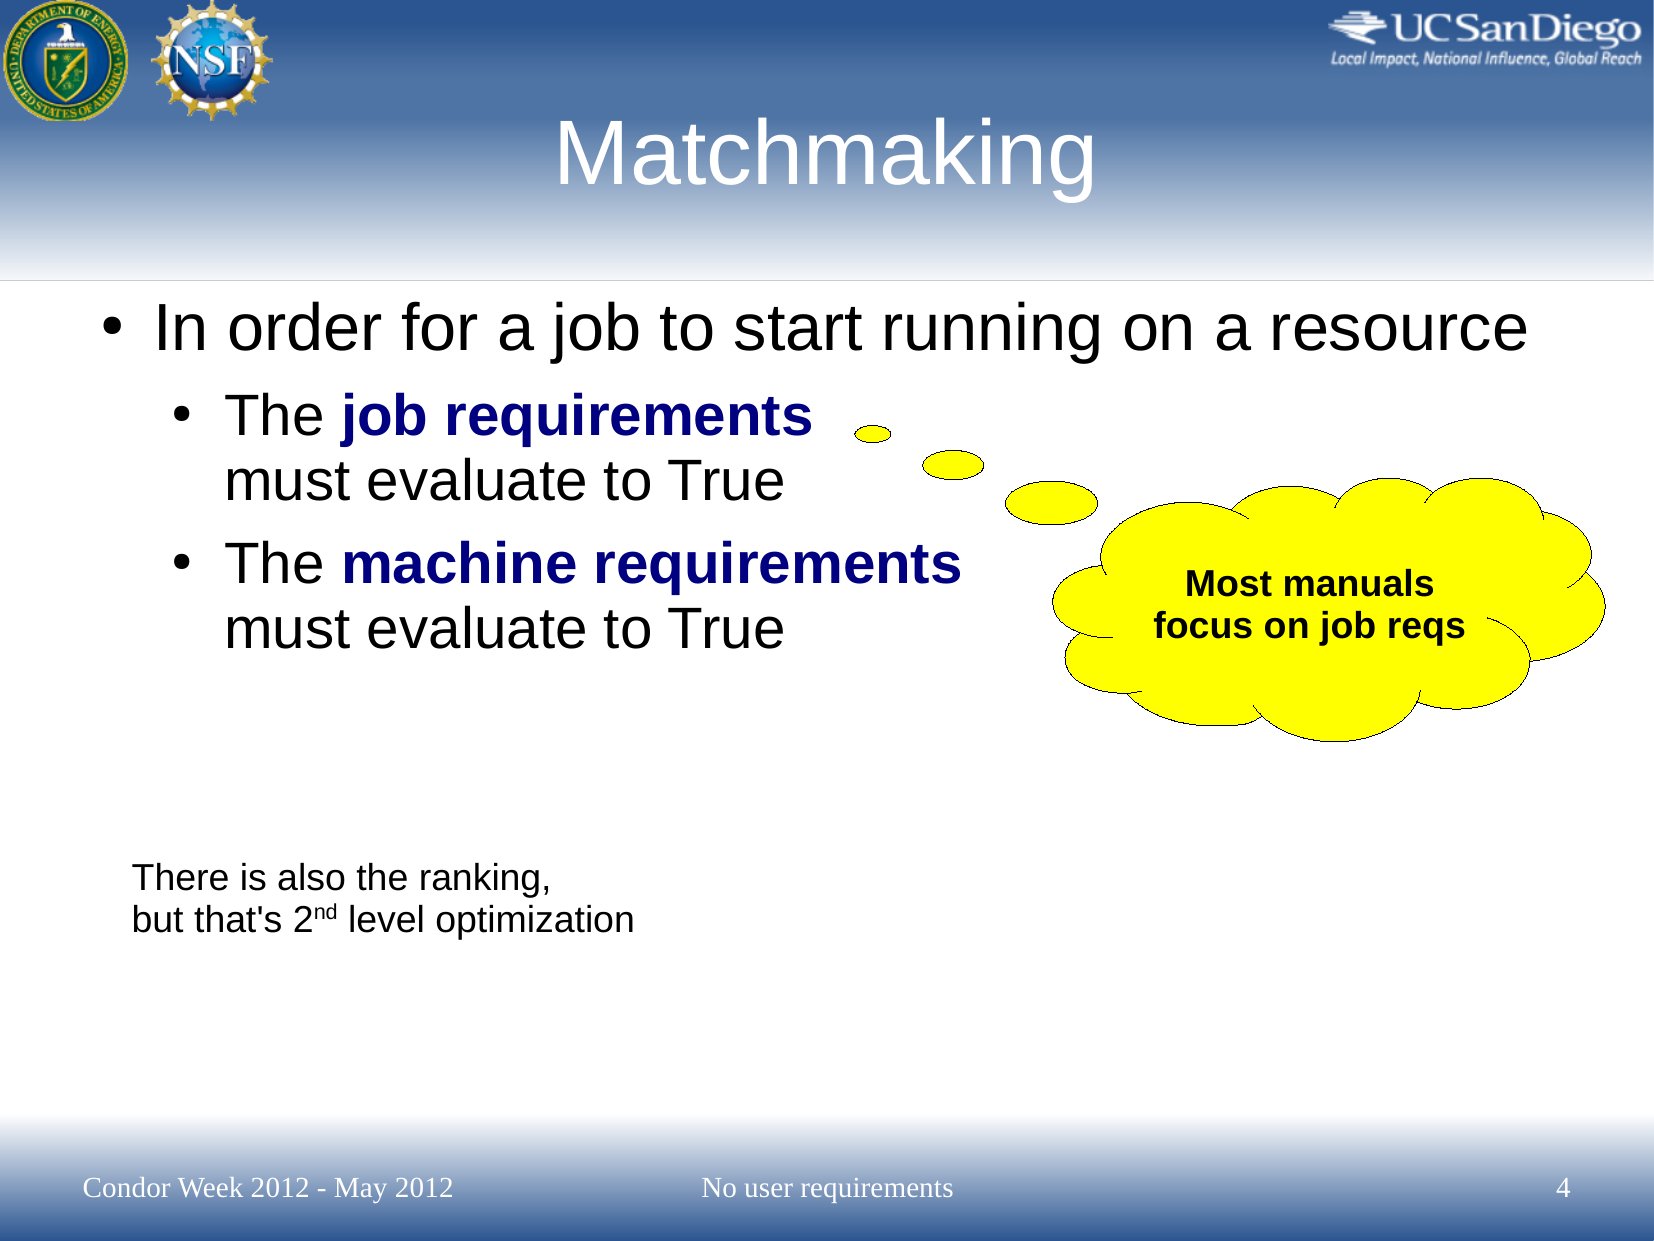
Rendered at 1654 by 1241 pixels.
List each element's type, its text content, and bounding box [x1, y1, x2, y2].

picture [0, 0, 1654, 288]
text_box There is also the ranking, but that's 2nd level optimization [116, 849, 650, 950]
title Matchmaking [82, 56, 1571, 250]
text_box Most manuals focus on job reqs [1005, 481, 1098, 525]
text_box Most manuals focus on job reqs [854, 425, 891, 443]
text_box Most manuals focus on job reqs [922, 450, 984, 480]
list In order for a job to start running on a resource The job requirements must evaluate to True The machine requirements must evaluate to True [82, 290, 1571, 1109]
text_box Most manuals focus on job reqs [1052, 478, 1606, 742]
